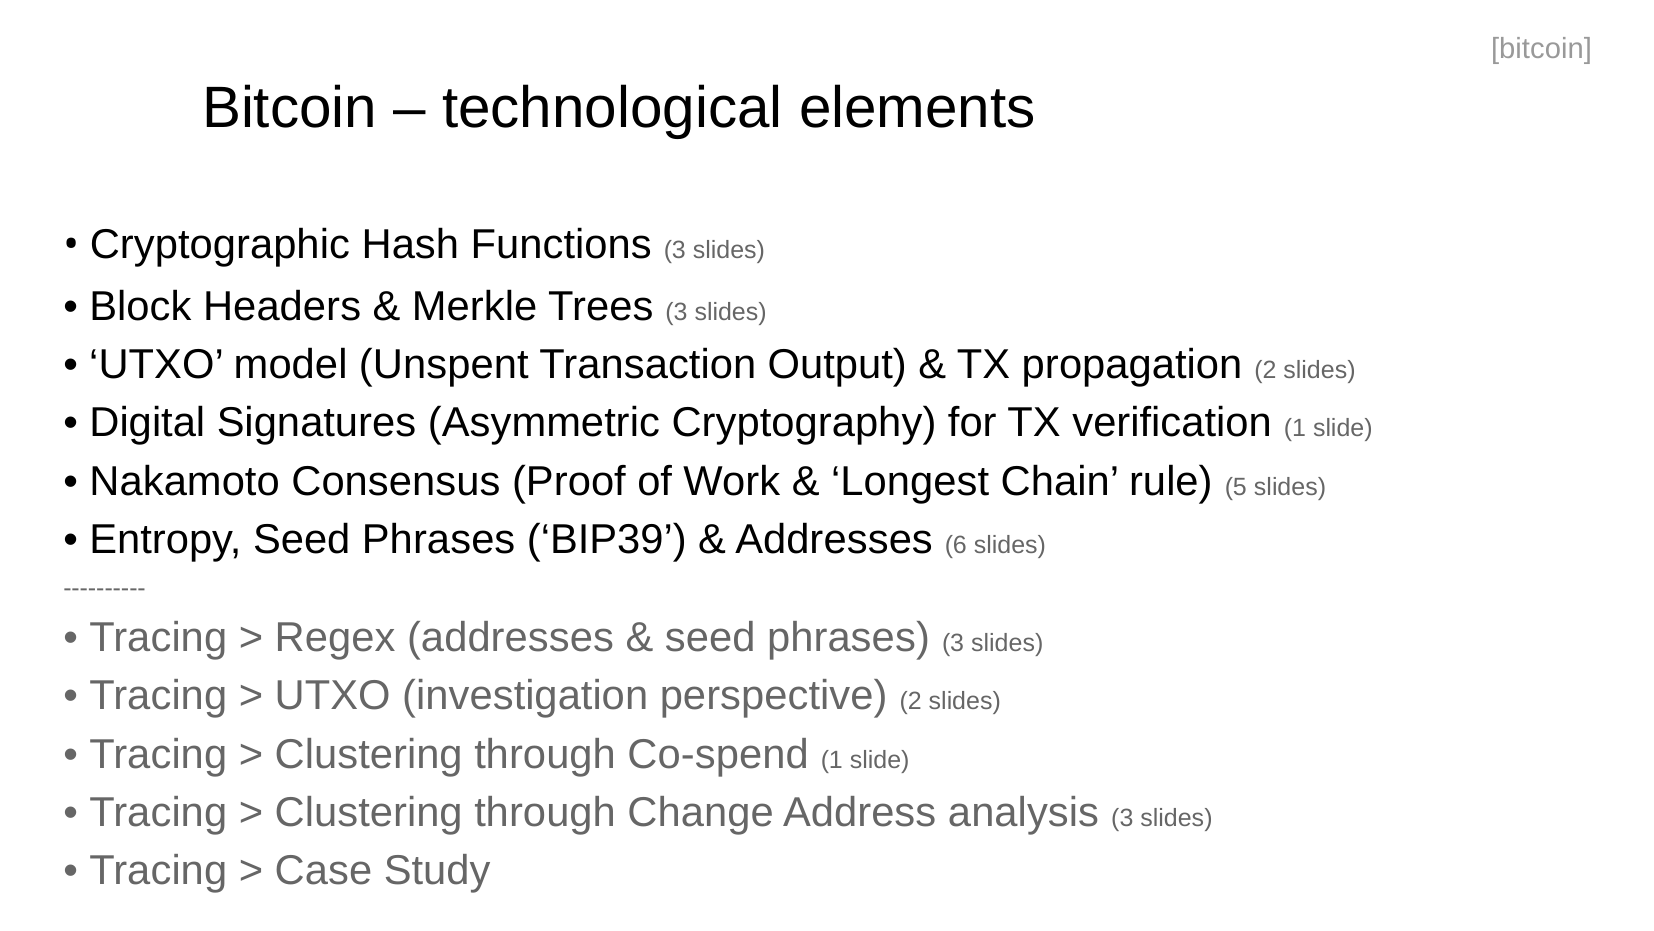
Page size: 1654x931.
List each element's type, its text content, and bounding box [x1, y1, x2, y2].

text_box Bitcoin – technological elements [187, 67, 1201, 206]
text_box [bitcoin] [1476, 24, 1623, 76]
text_box • Cryptographic Hash Functions (3 slides) • Block Headers & Merkle Trees (3 slides) • ‘UTXO’ model (Unspent Transaction Output) & TX propagation (2 slides) • Digital Signatures (Asymmetric Cryptography) for TX verification (1 slide) • Nakamoto Consensus (Proof of Work & ‘Longest Chain’ rule) (5 slides) • Entropy, Seed Phrases (‘BIP39’) & Addresses (6 slides) ---------- • Tracing > Regex (addresses & seed phrases) (3 slides) • Tracing > UTXO (investigation perspective) (2 slides) • Tracing > Clustering through Co-spend (1 slide) • Tracing > Clustering through Change Address analysis (3 slides) • Tracing > Case Study [48, 206, 1447, 889]
